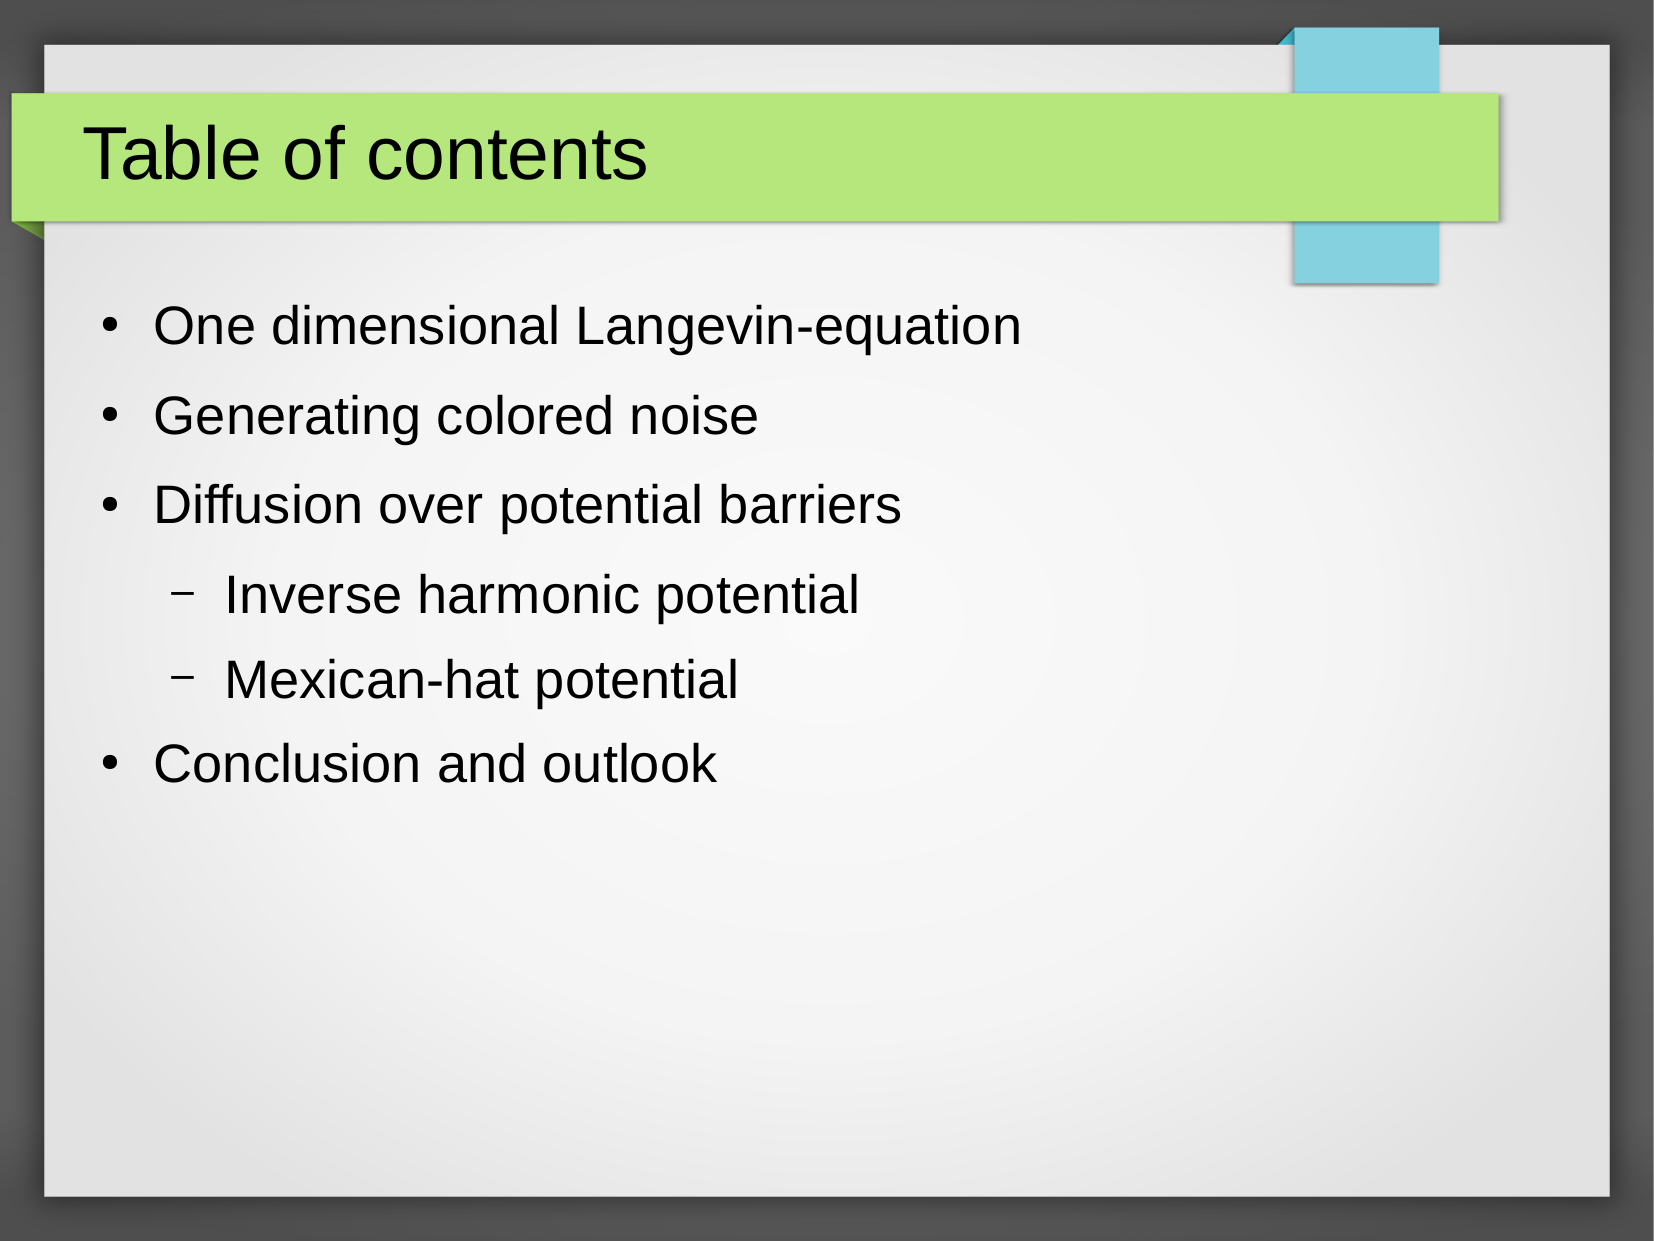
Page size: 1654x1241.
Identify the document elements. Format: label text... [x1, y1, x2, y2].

list One dimensional Langevin-equation Generating colored noise Diffusion over potential barriers Inverse harmonic potential Mexican-hat potential Conclusion and outlook [82, 295, 1571, 1015]
picture [0, 0, 1654, 1241]
title Table of contents [82, 94, 1264, 213]
